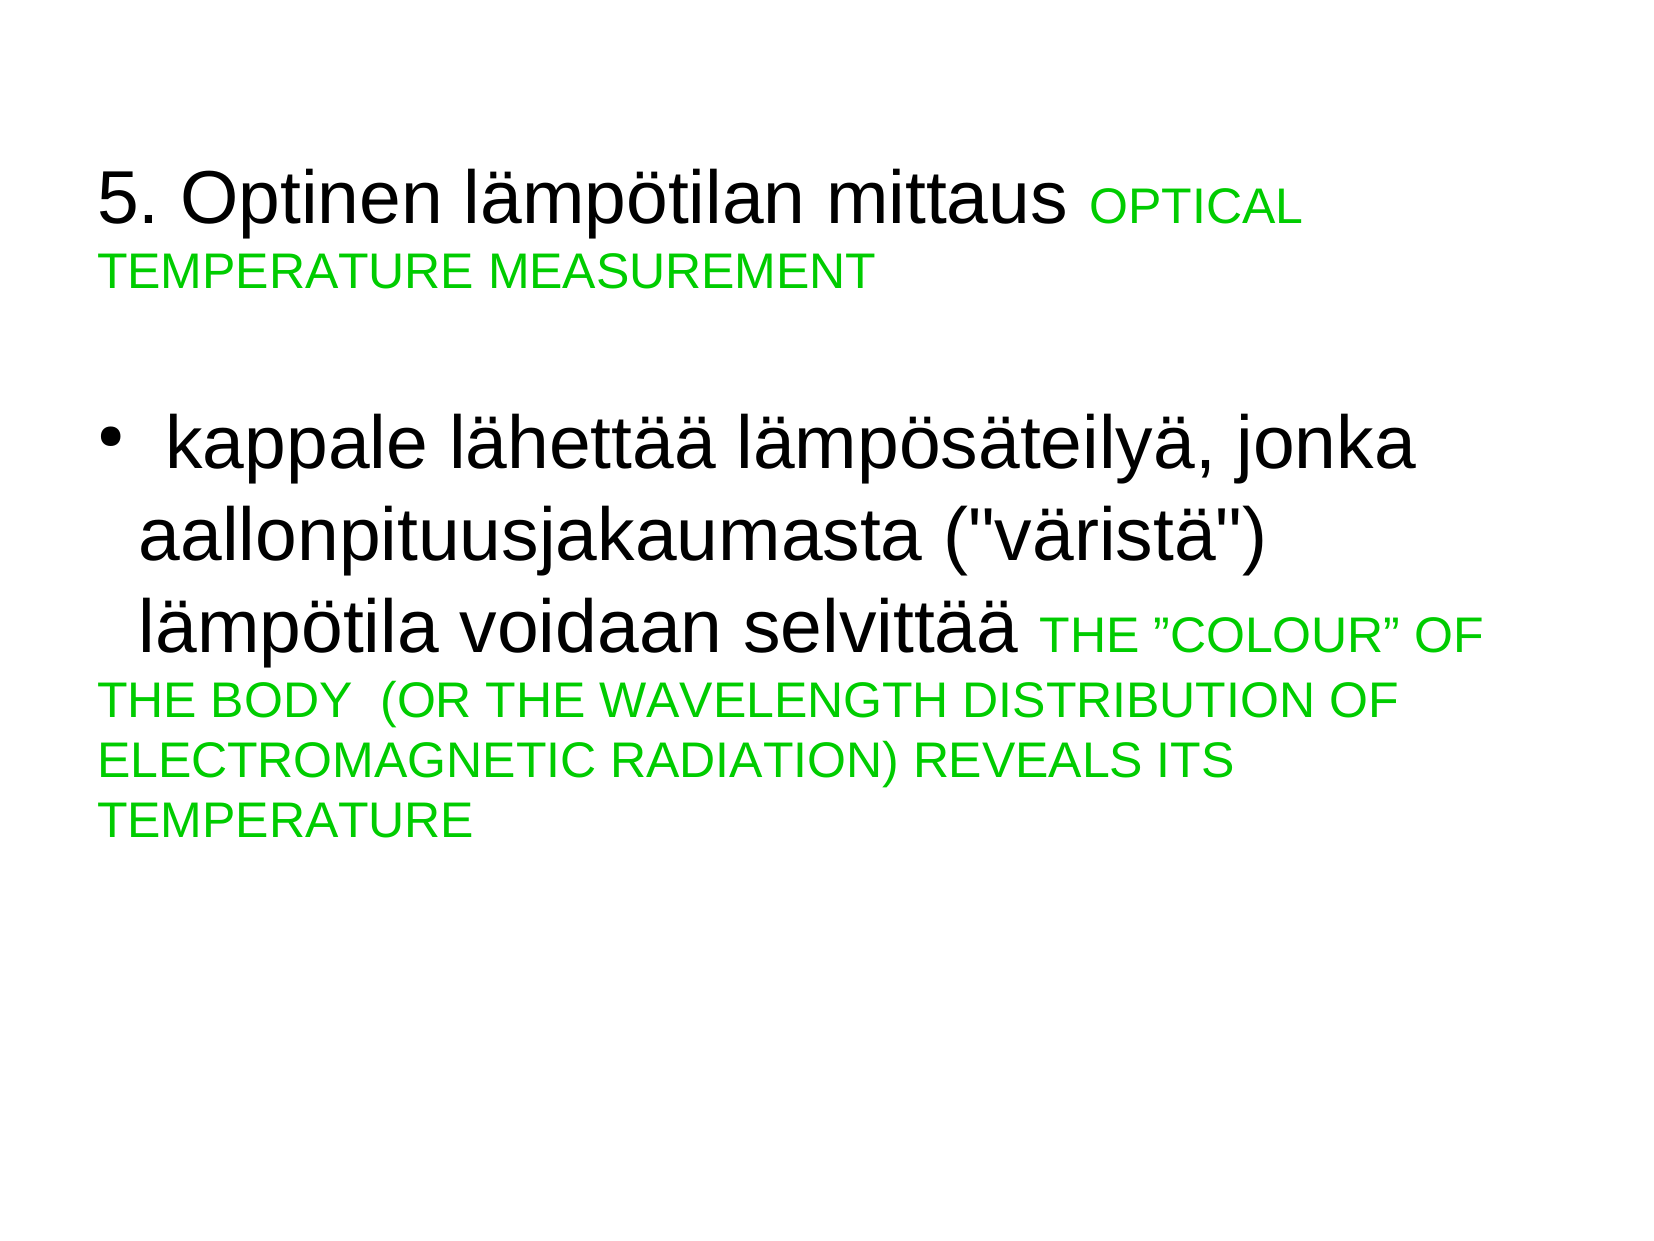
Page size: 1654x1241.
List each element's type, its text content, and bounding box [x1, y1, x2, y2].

text_box 5. Optinen lämpötilan mittaus OPTICAL TEMPERATURE MEASUREMENT kappale lähettää lämpösäteilyä, jonka aallonpituusjakaumasta ("väristä") lämpötila voidaan selvittää THE ”COLOUR” OF THE BODY (OR THE WAVELENGTH DISTRIBUTION OF ELECTROMAGNETIC RADIATION) REVEALS ITS TEMPERATURE [82, 141, 1563, 534]
